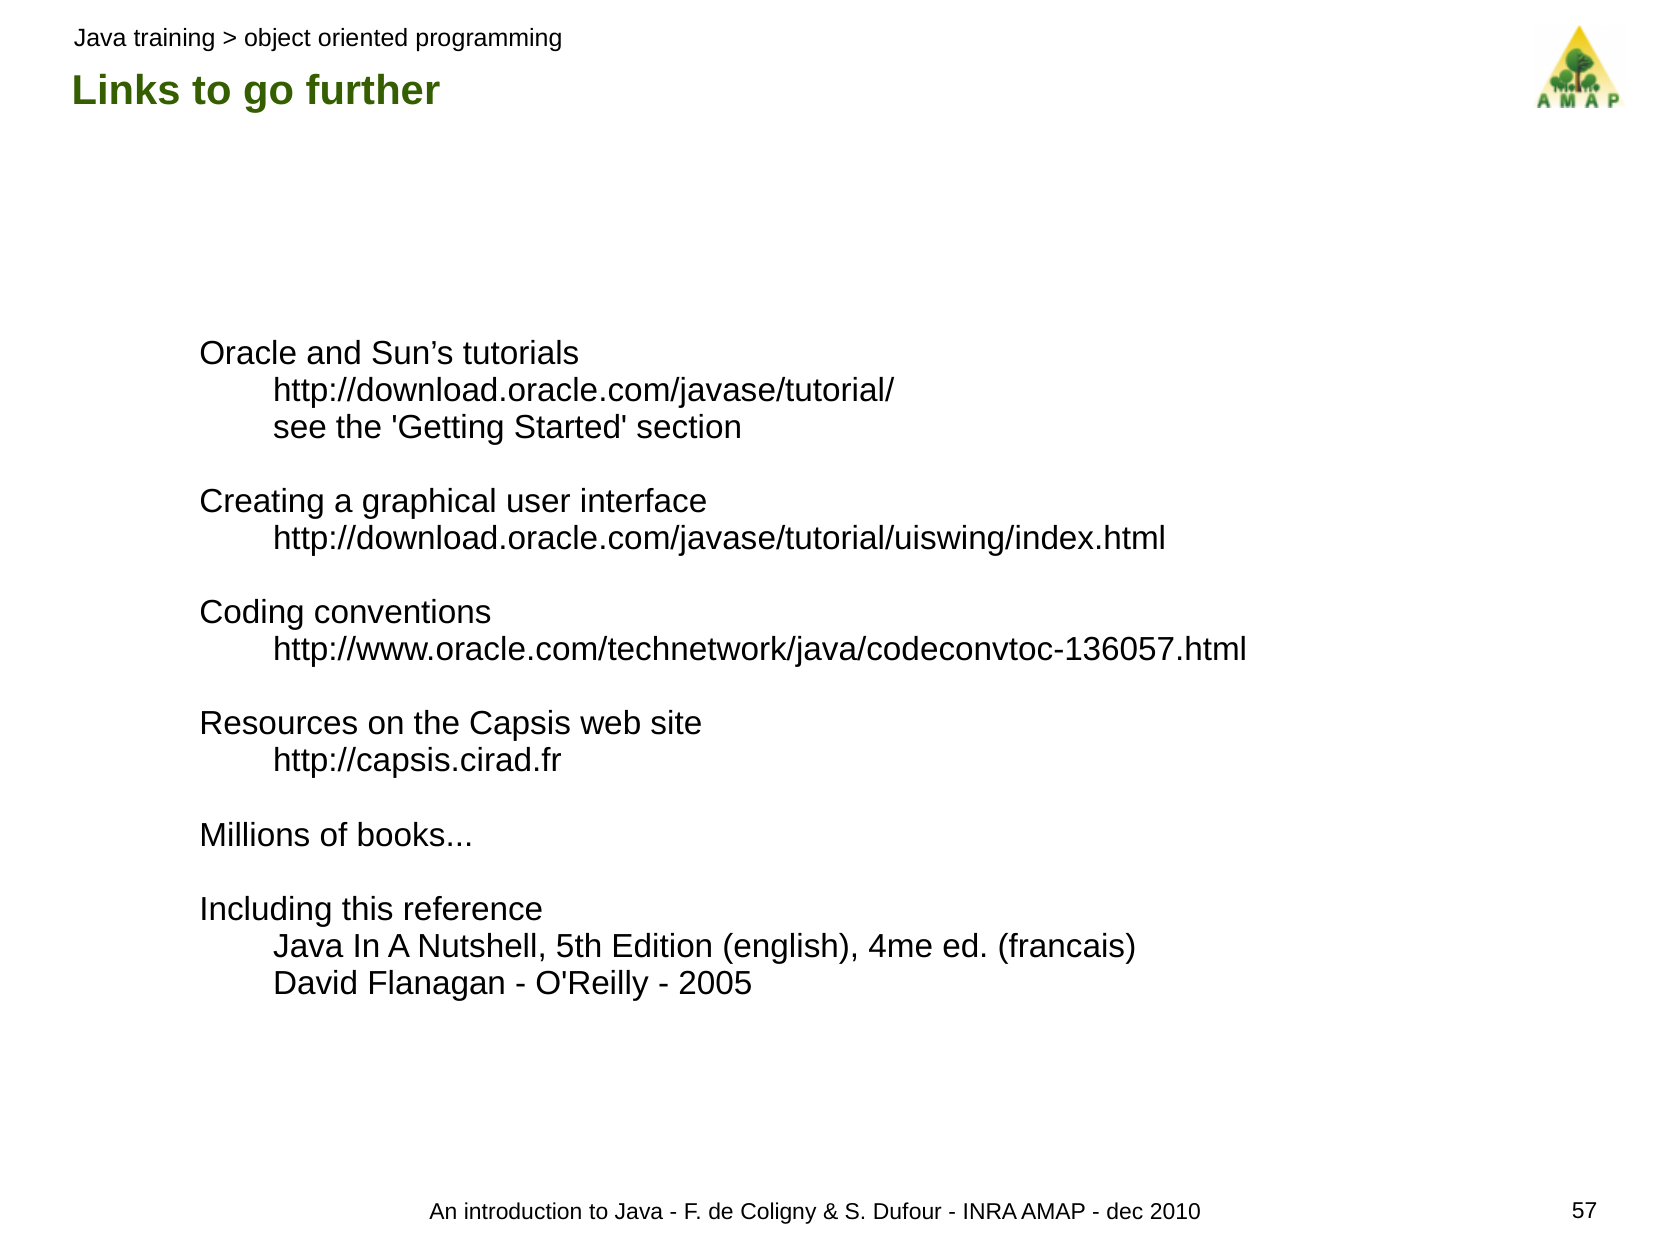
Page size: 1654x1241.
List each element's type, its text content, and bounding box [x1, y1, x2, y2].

picture [1533, 25, 1627, 108]
text_box Links to go further [56, 59, 1513, 121]
text_box Java training > object oriented programming [59, 16, 1004, 60]
text_box Oracle and Sun’s tutorials http://download.oracle.com/javase/tutorial/ see the 'Getting Started' section Creating a graphical user interface http://download.oracle.com/javase/tutorial/uiswing/index.html Coding conventions http://www.oracle.com/technetwork/java/codeconvtoc-136057.html Resources on the Capsis web site http://capsis.cirad.fr Millions of books... Including this reference Java In A Nutshell, 5th Edition (english), 4me ed. (francais) David Flanagan - O'Reilly - 2005 [184, 327, 1535, 1009]
